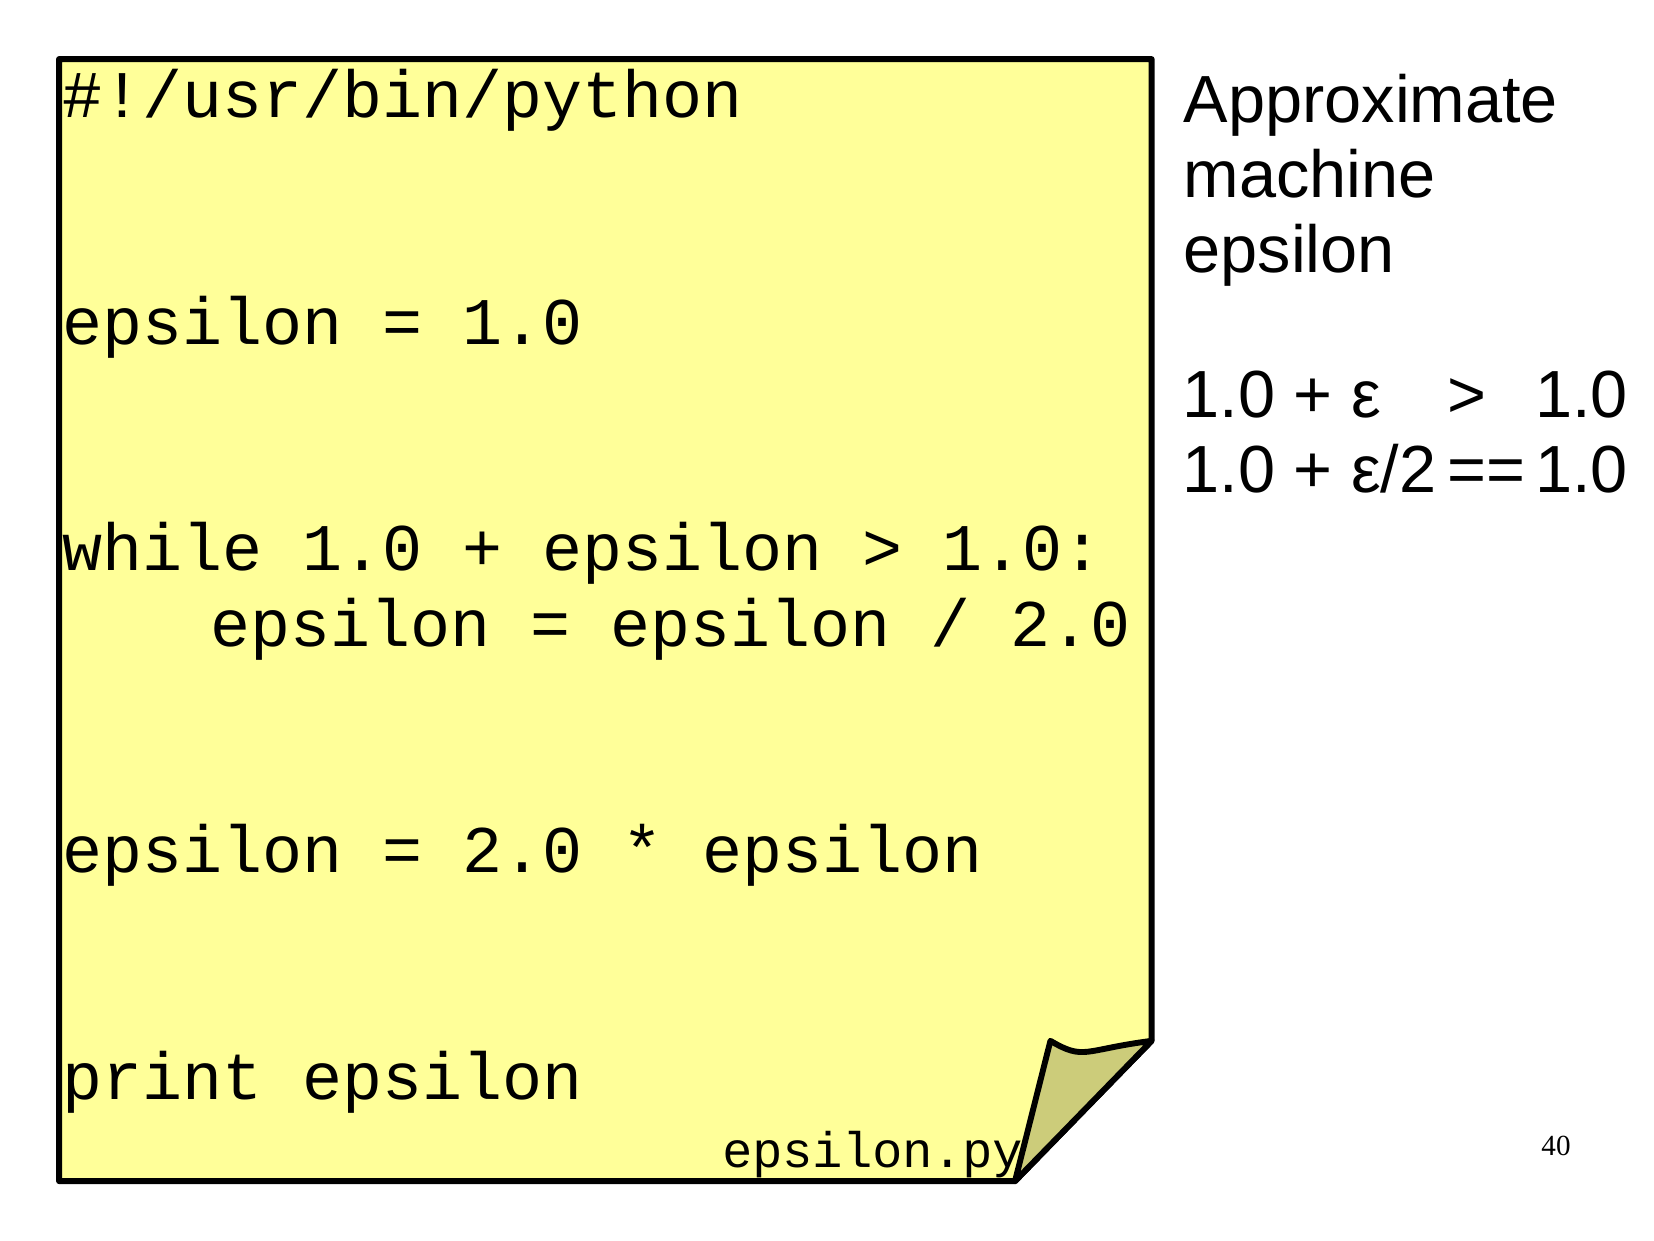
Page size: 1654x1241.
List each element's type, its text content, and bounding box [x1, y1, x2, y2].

text_box #!/usr/bin/python epsilon = 1.0 while 1.0 + epsilon > 1.0: epsilon = epsilon / 2.0 epsilon = 2.0 * epsilon print epsilon [59, 59, 1152, 1182]
text_box epsilon.py [719, 1123, 1026, 1183]
text_box 1.0 + ε > 1.0 1.0 + ε/2 == 1.0 [1179, 354, 1631, 510]
text_box 'input.dat' [1026, 1040, 1152, 1170]
text_box Approximate machine epsilon [1181, 59, 1562, 290]
